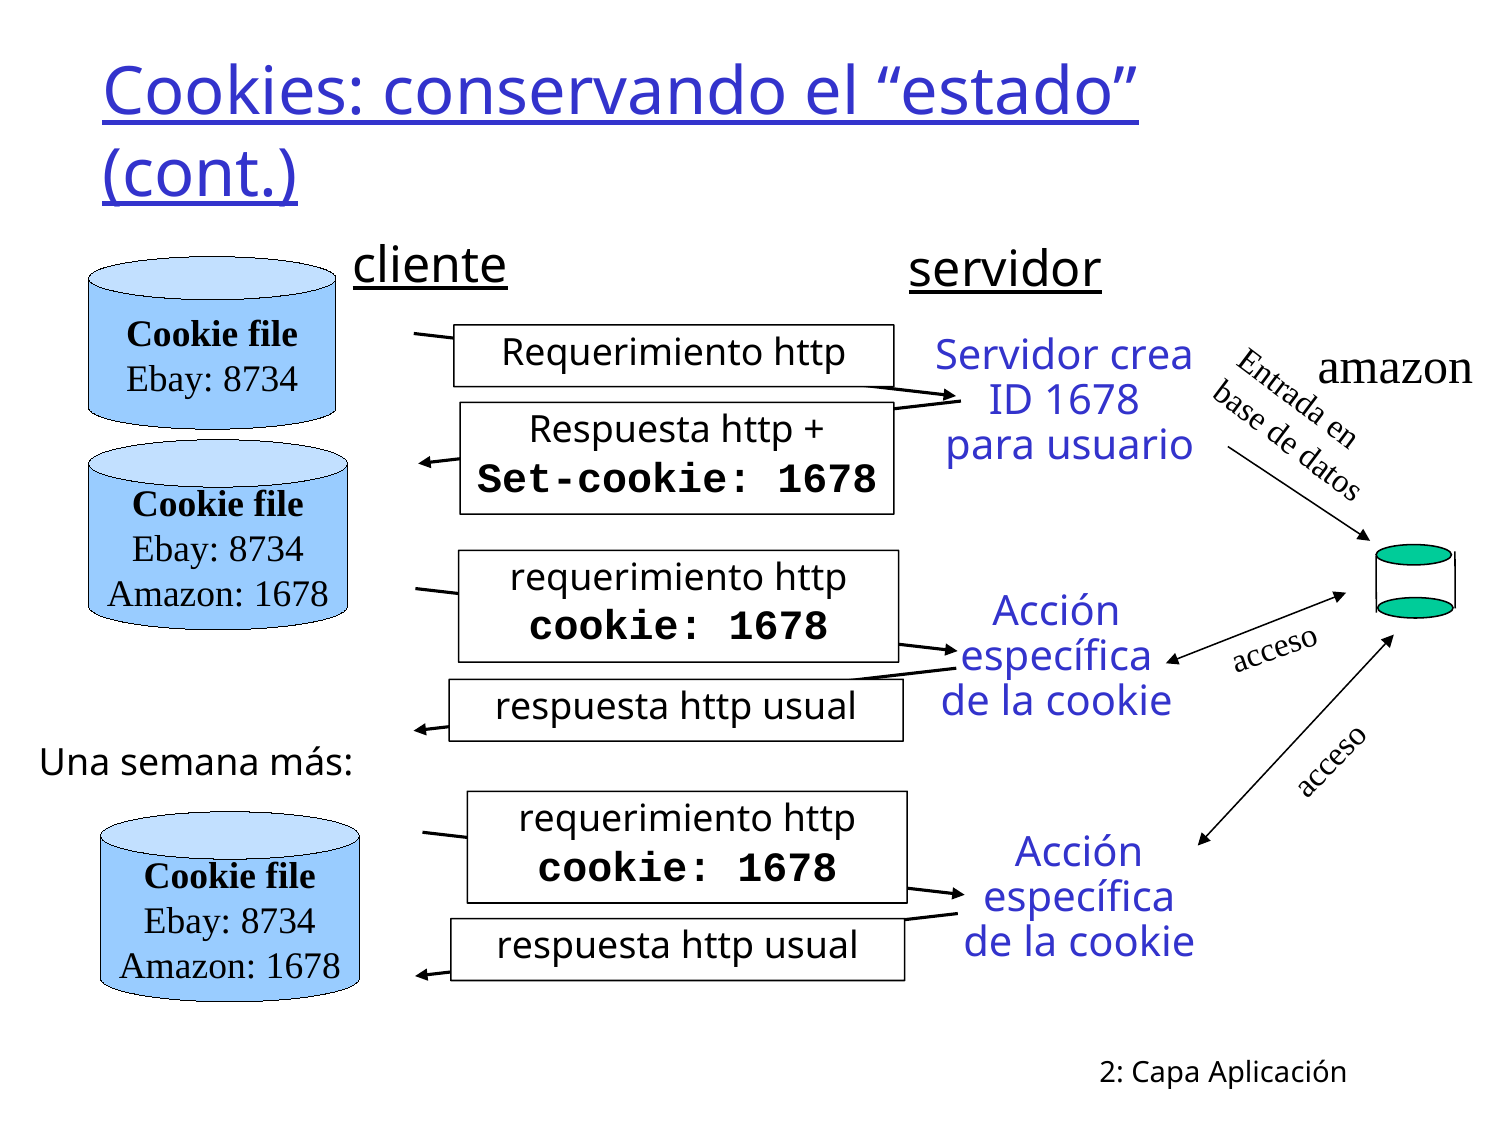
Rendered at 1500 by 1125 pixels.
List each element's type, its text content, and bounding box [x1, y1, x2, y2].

text_box amazon [1302, 326, 1489, 402]
text_box respuesta http usual [450, 918, 905, 975]
text_box Cookie file Ebay: 8734 Amazon: 1678 [100, 837, 360, 1002]
text_box [467, 898, 908, 904]
text_box [449, 736, 904, 742]
text_box [450, 975, 905, 981]
text_box Una semana más: [23, 735, 369, 792]
text_box acceso [1267, 696, 1390, 821]
text_box servidor [894, 235, 1118, 305]
text_box Acción específica de la cookie [925, 582, 1188, 733]
text_box Entrada en base de datos [1210, 322, 1414, 524]
text_box acceso [1211, 604, 1339, 692]
text_box requerimiento http cookie: 1678 [458, 550, 899, 657]
text_box cliente [337, 231, 524, 302]
text_box Acción específica de la cookie [948, 822, 1211, 973]
title Cookies: conservando el “estado” (cont.) [87, 37, 1363, 225]
text_box [453, 381, 894, 387]
text_box acceso [1208, 600, 1321, 644]
text_box Cookie file Ebay: 8734 Amazon: 1678 [88, 465, 348, 630]
text_box [458, 657, 899, 663]
text_box [460, 509, 894, 515]
text_box requerimiento http cookie: 1678 [467, 791, 908, 898]
text_box Requerimiento http [453, 324, 894, 381]
text_box Cookie file Ebay: 8734 [88, 280, 336, 430]
text_box Respuesta http + Set-cookie: 1678 [460, 402, 894, 509]
text_box Servidor crea ID 1678 para usuario [919, 326, 1210, 477]
text_box respuesta http usual [449, 679, 904, 736]
